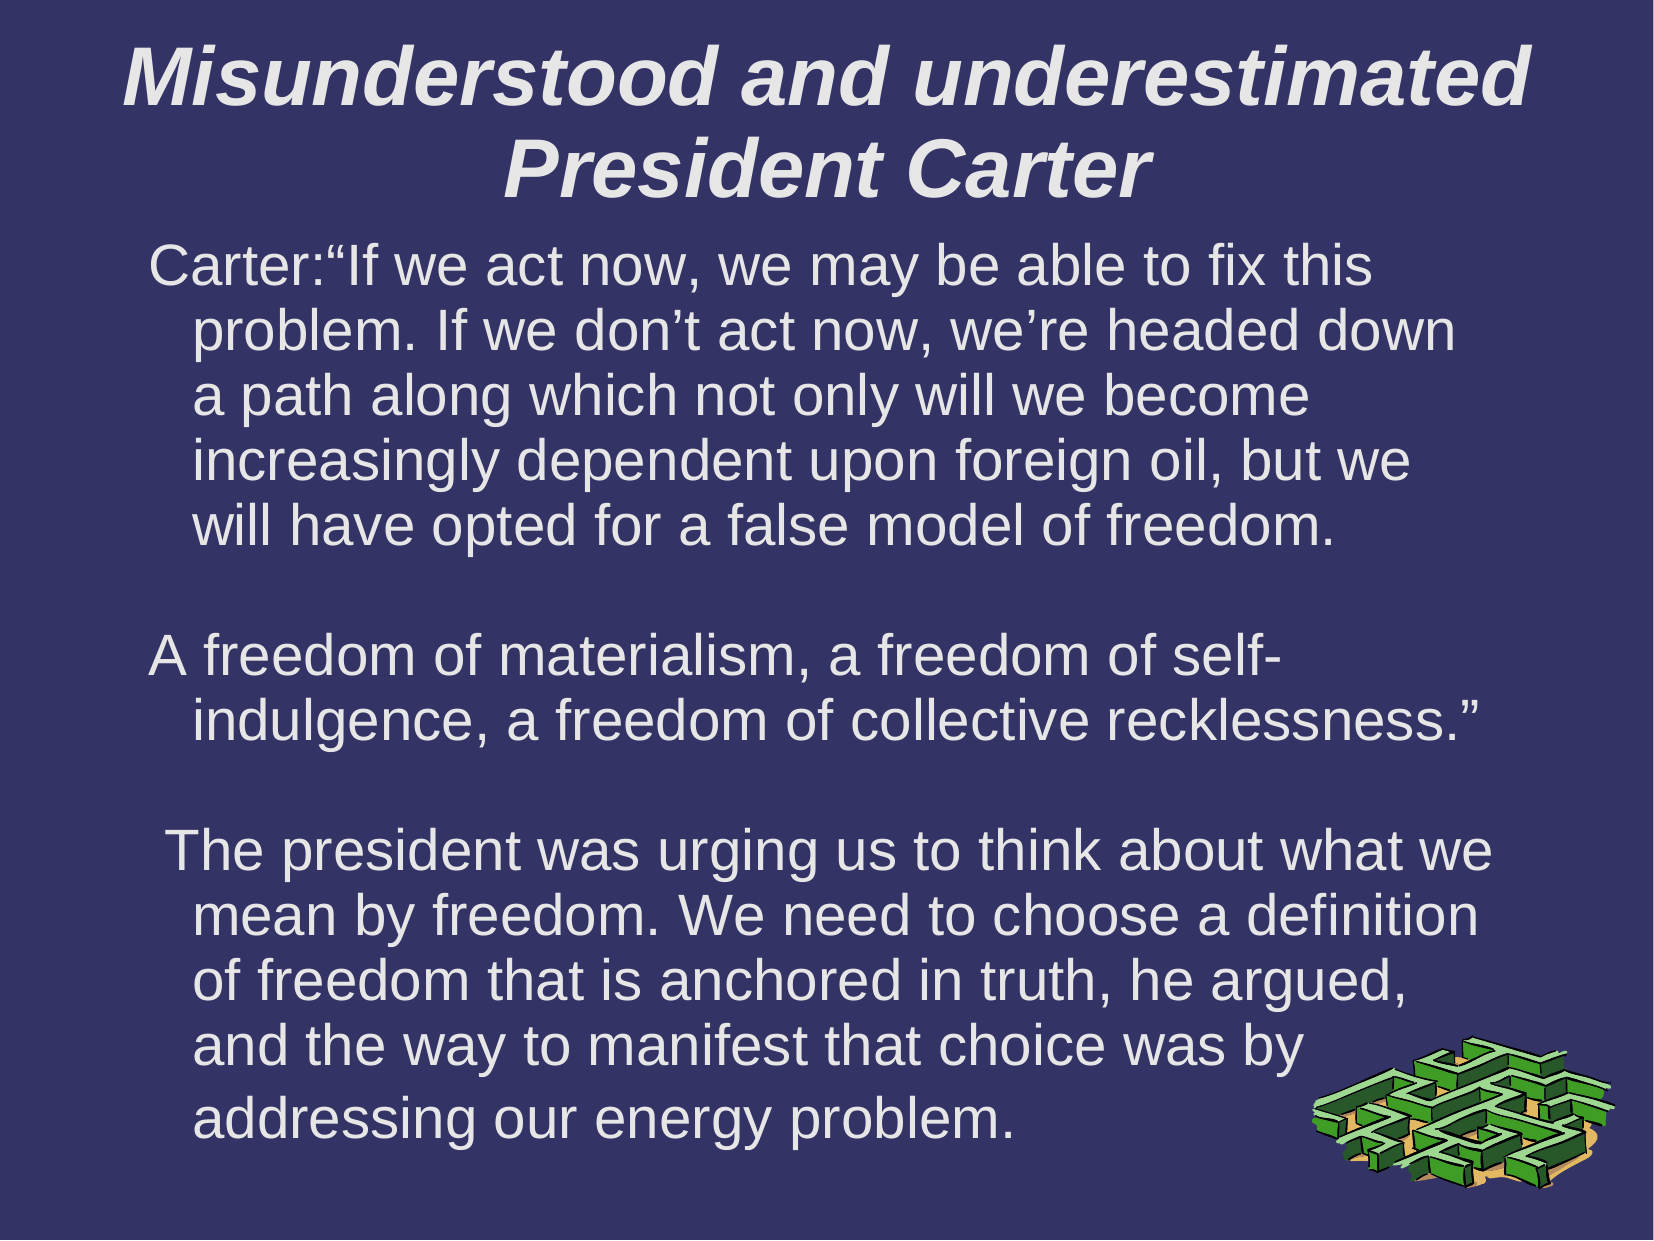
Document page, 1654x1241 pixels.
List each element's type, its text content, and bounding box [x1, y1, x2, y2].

list Carter:“If we act now, we may be able to fix this problem. If we don’t act now, we’re headed down a path along which not only will we become increasingly dependent upon foreign oil, but we will have opted for a false model of freedom. A freedom of materialism, a freedom of self-indulgence, a freedom of collective recklessness.” The president was urging us to think about what we mean by freedom. We need to choose a definition of freedom that is anchored in truth, he argued, and the way to manifest that choice was by addressing our energy problem. [109, 232, 1501, 1153]
title Misunderstood and underestimated President Carter [121, 26, 1534, 219]
